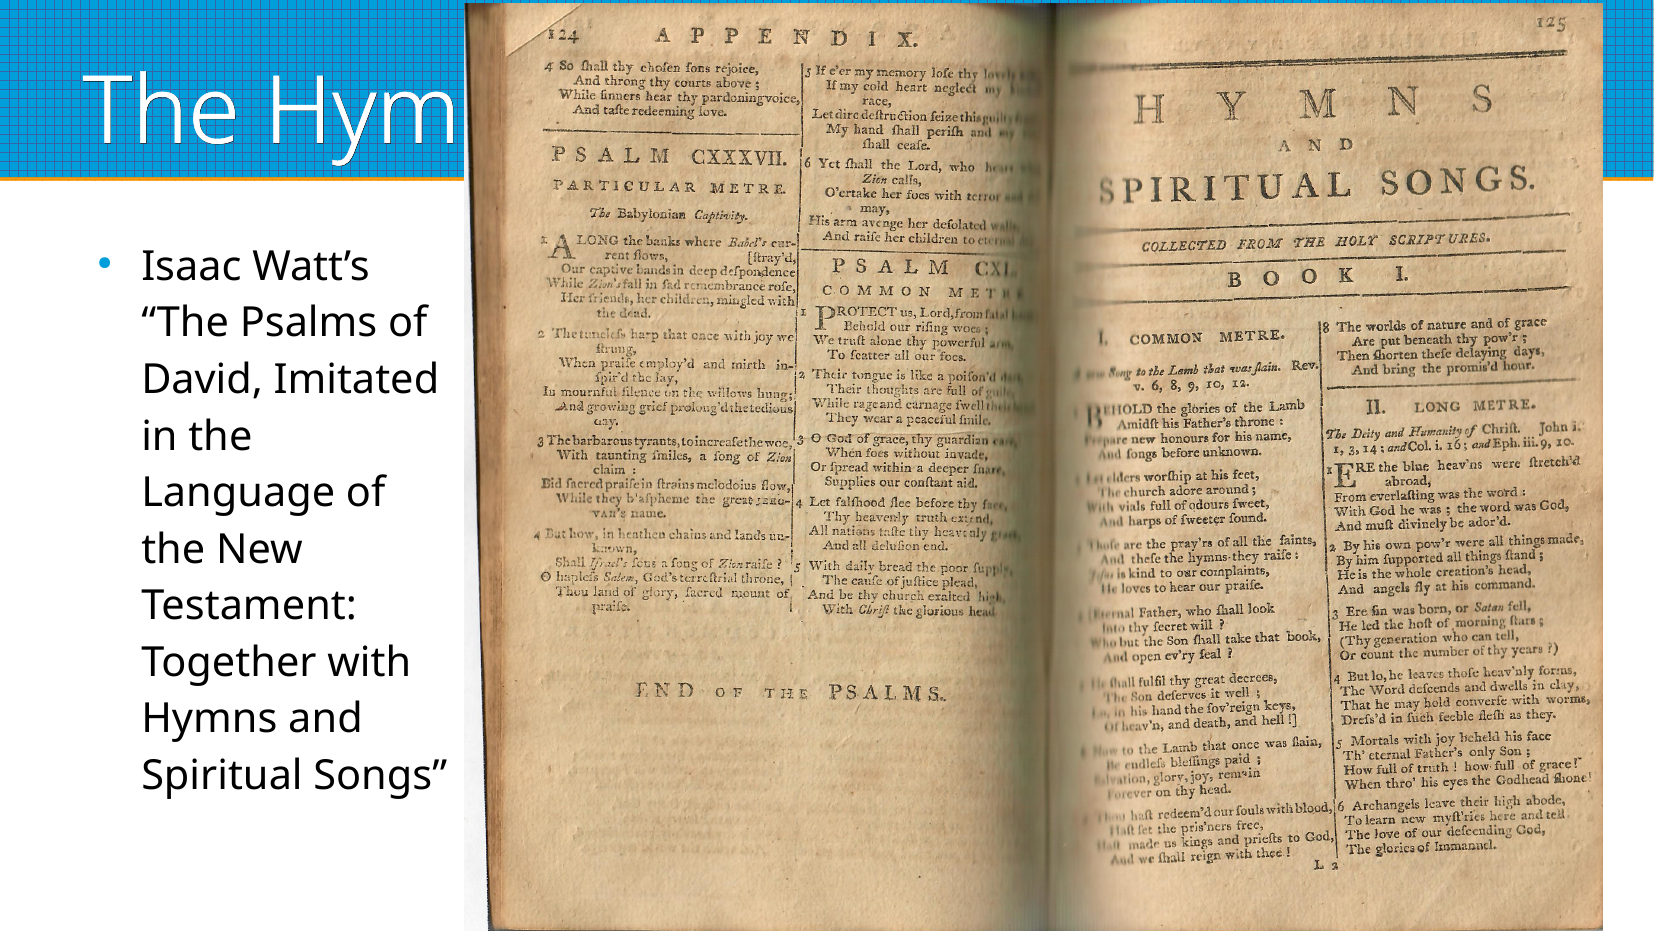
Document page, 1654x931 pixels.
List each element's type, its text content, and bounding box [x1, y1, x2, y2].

title The Hymnal & Miscellany [82, 14, 464, 171]
list Isaac Watt’s “The Psalms of David, Imitated in the Language of the New Testament: Together with Hymns and Spiritual Songs” [82, 236, 451, 863]
picture [464, 4, 1603, 931]
